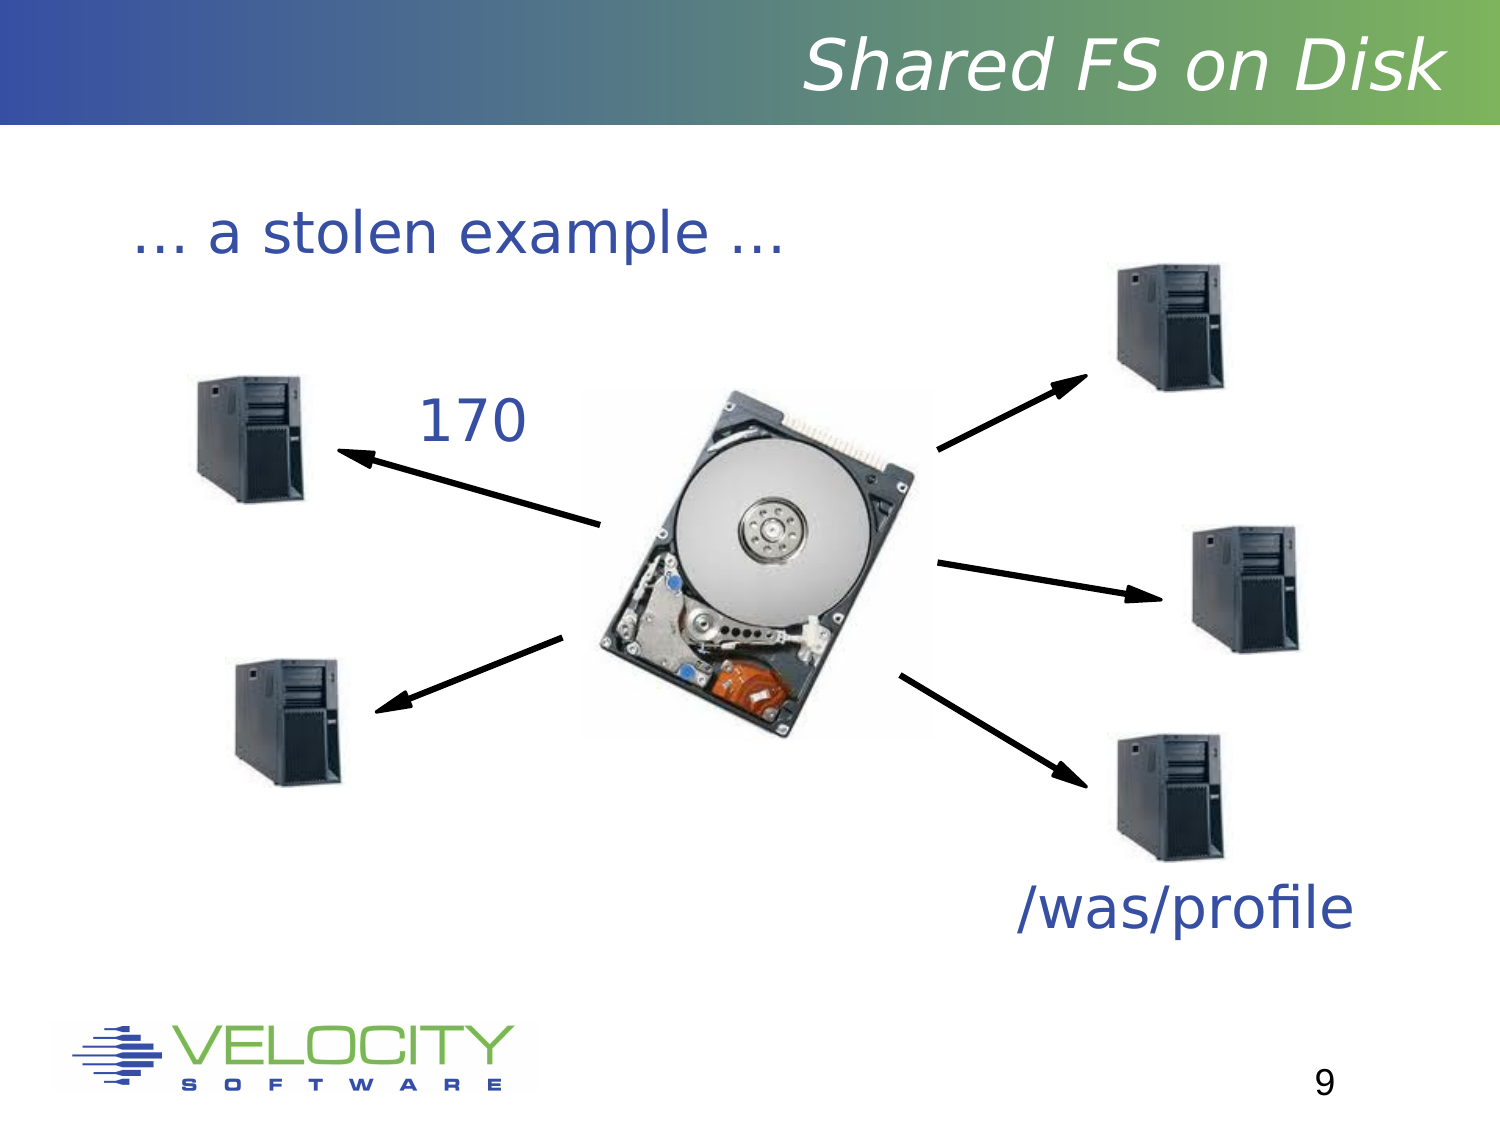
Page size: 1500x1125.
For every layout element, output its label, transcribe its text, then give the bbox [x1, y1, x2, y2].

picture [582, 388, 934, 741]
picture [187, 374, 318, 505]
picture [1182, 524, 1313, 655]
picture [225, 657, 355, 788]
title Shared FS on Disk [62, 12, 1463, 113]
picture [50, 1021, 538, 1094]
picture [1107, 732, 1238, 862]
picture [1107, 300, 1238, 393]
list /was/profile [975, 862, 1426, 976]
list … a stolen example … [70, 187, 1438, 300]
list 170 [375, 375, 563, 461]
